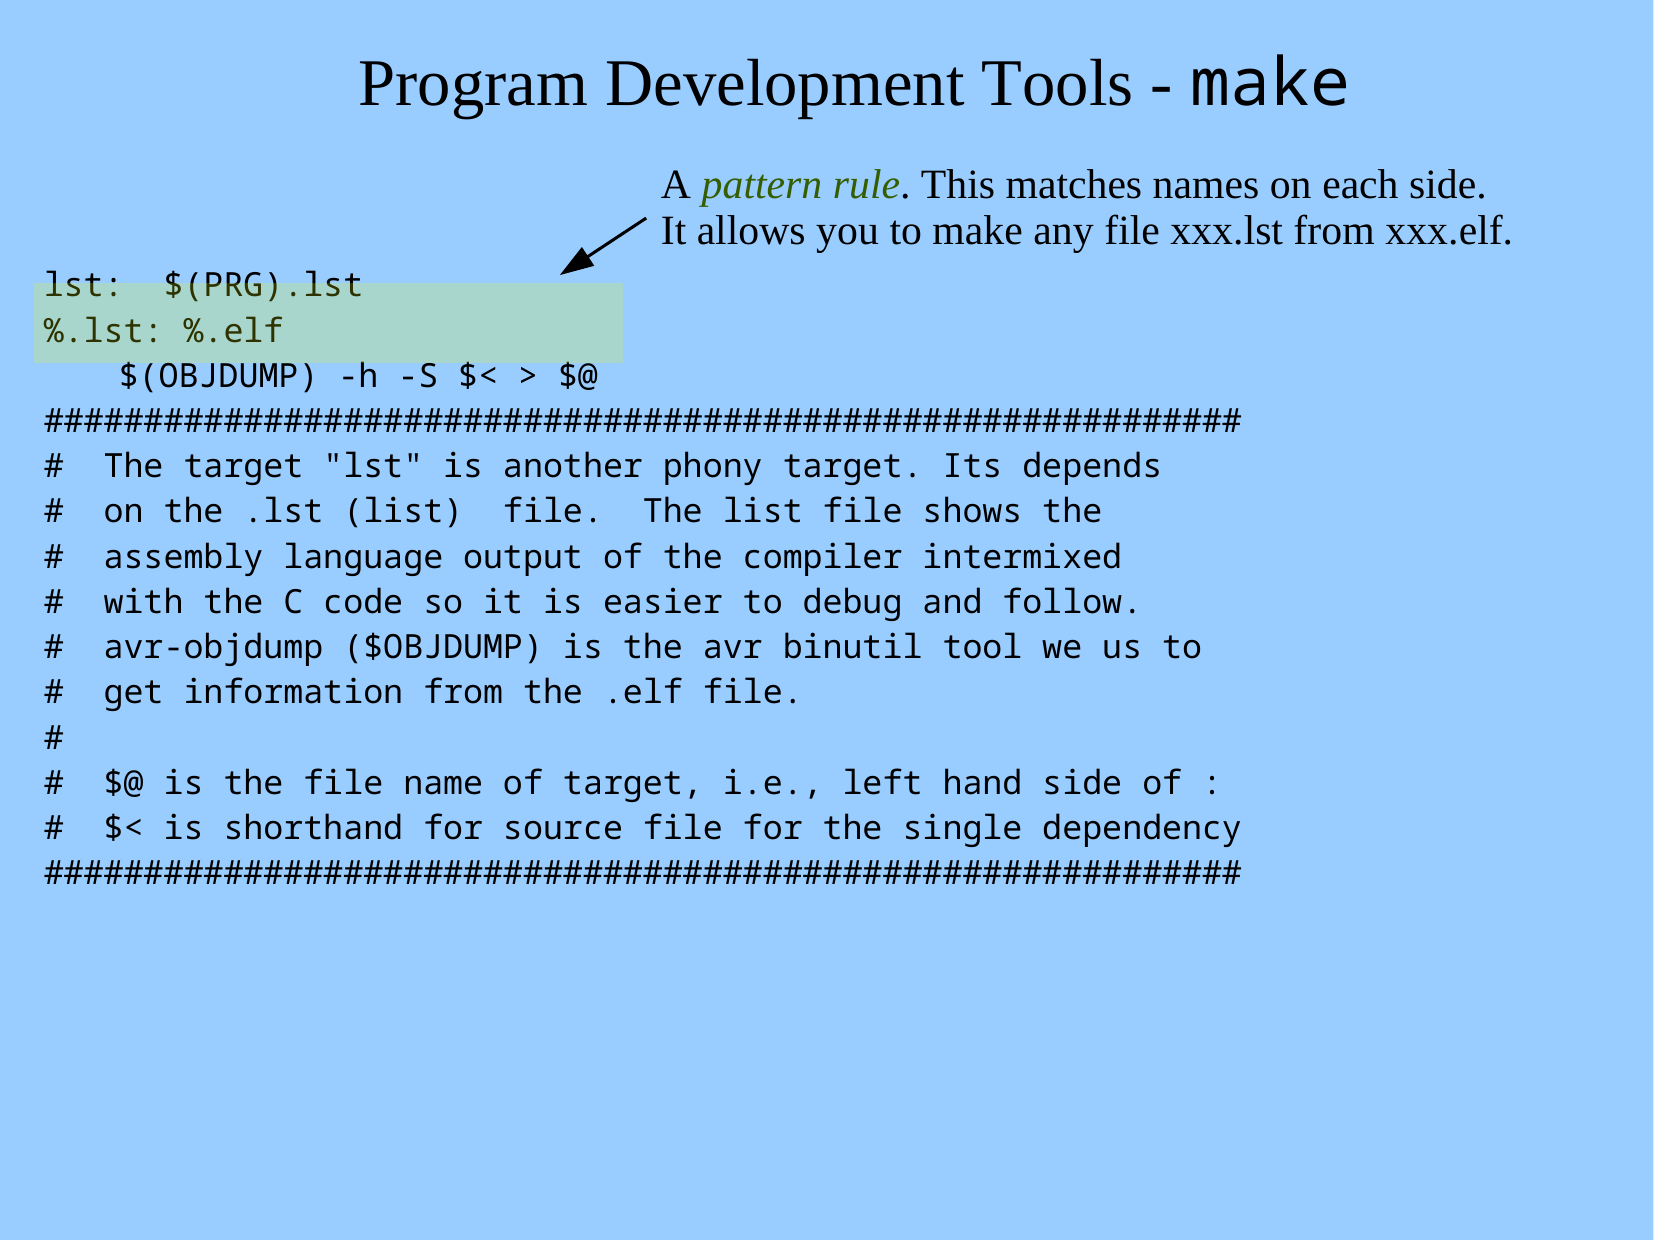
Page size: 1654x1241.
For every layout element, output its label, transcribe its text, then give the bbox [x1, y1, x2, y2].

text_box A pattern rule. This matches names on each side. It allows you to make any file xxx.lst from xxx.elf. [660, 161, 1515, 254]
text_box [34, 283, 624, 363]
text_box lst: $(PRG).lst %.lst: %.elf $(OBJDUMP) -h -S $< > $@ ############################################################ # The target "lst" is another phony target. Its depends # on the .lst (list) file. The list file shows the # assembly language output of the compiler intermixed # with the C code so it is easier to debug and follow. # avr-objdump ($OBJDUMP) is the avr binutil tool we us to # get information from the .elf file. # # $@ is the file name of target, i.e., left hand side of : # $< is shorthand for source file for the single dependency ############################################################ [43, 170, 1582, 1172]
text_box Program Development Tools - make [358, 34, 1352, 113]
